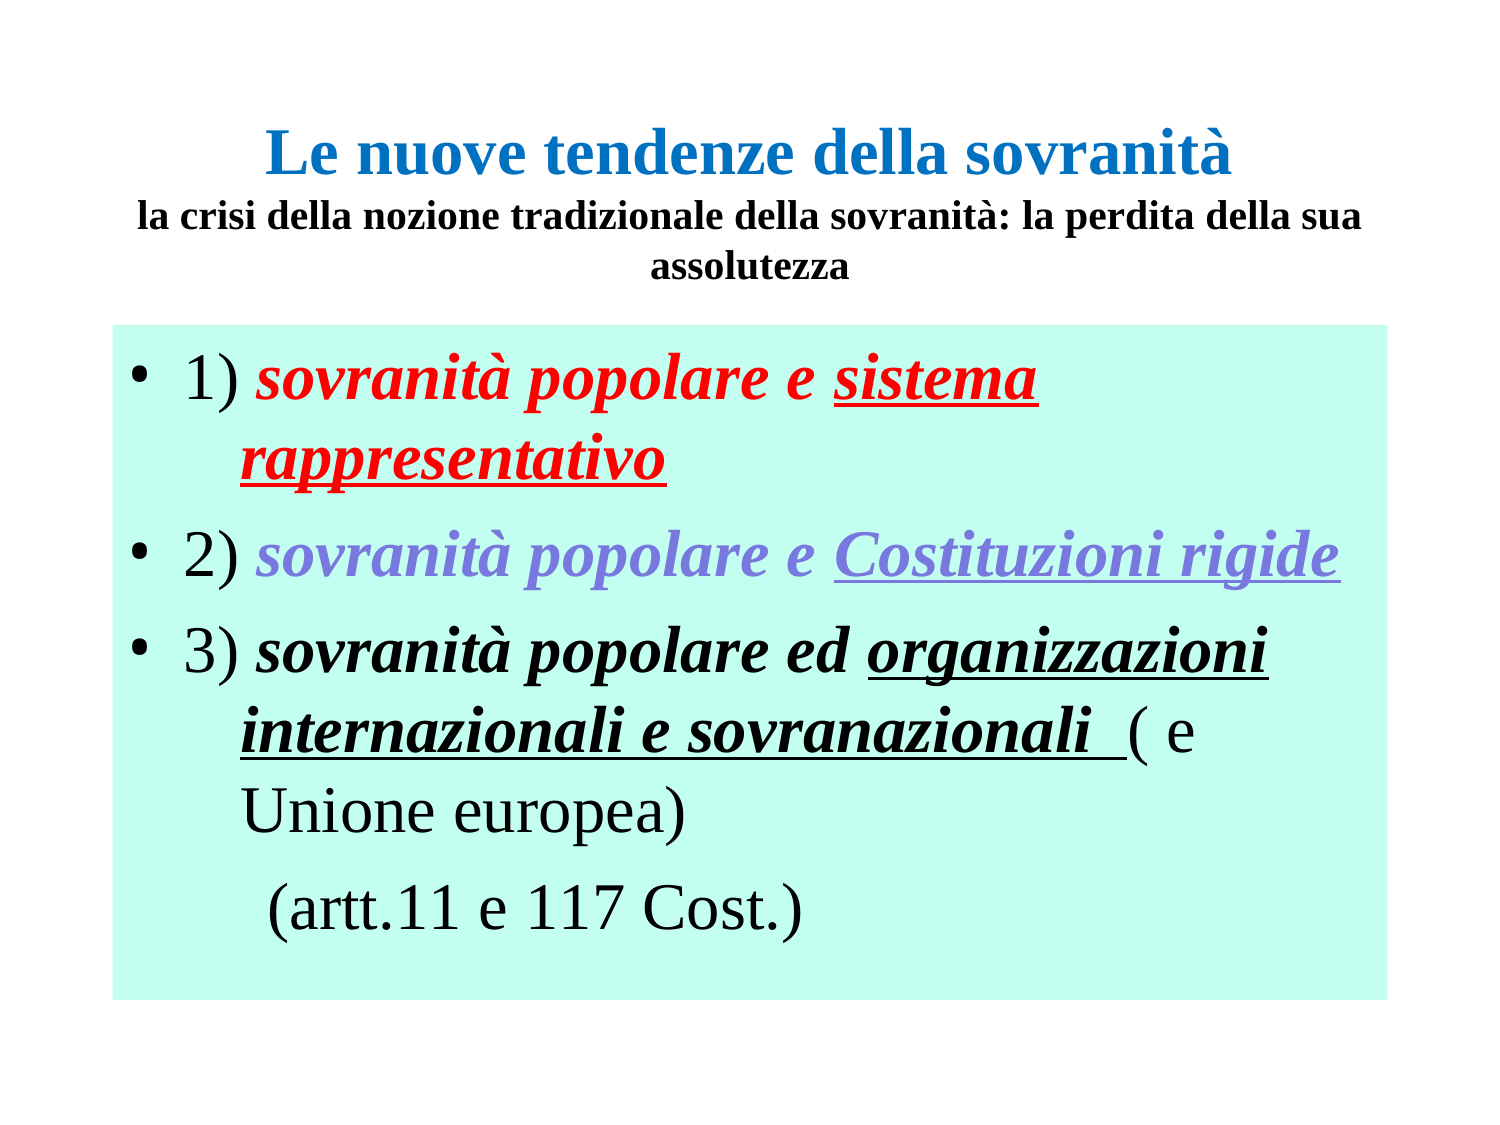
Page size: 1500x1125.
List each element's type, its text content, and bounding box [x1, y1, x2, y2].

list 1) sovranità popolare e sistema rappresentativo 2) sovranità popolare e Costituzioni rigide 3) sovranità popolare ed organizzazioni internazionali e sovranazionali ( e Unione europea) (artt.11 e 117 Cost.) [112, 324, 1388, 1000]
title Le nuove tendenze della sovranità la crisi della nozione tradizionale della sovranità: la perdita della sua assolutezza [112, 99, 1388, 288]
